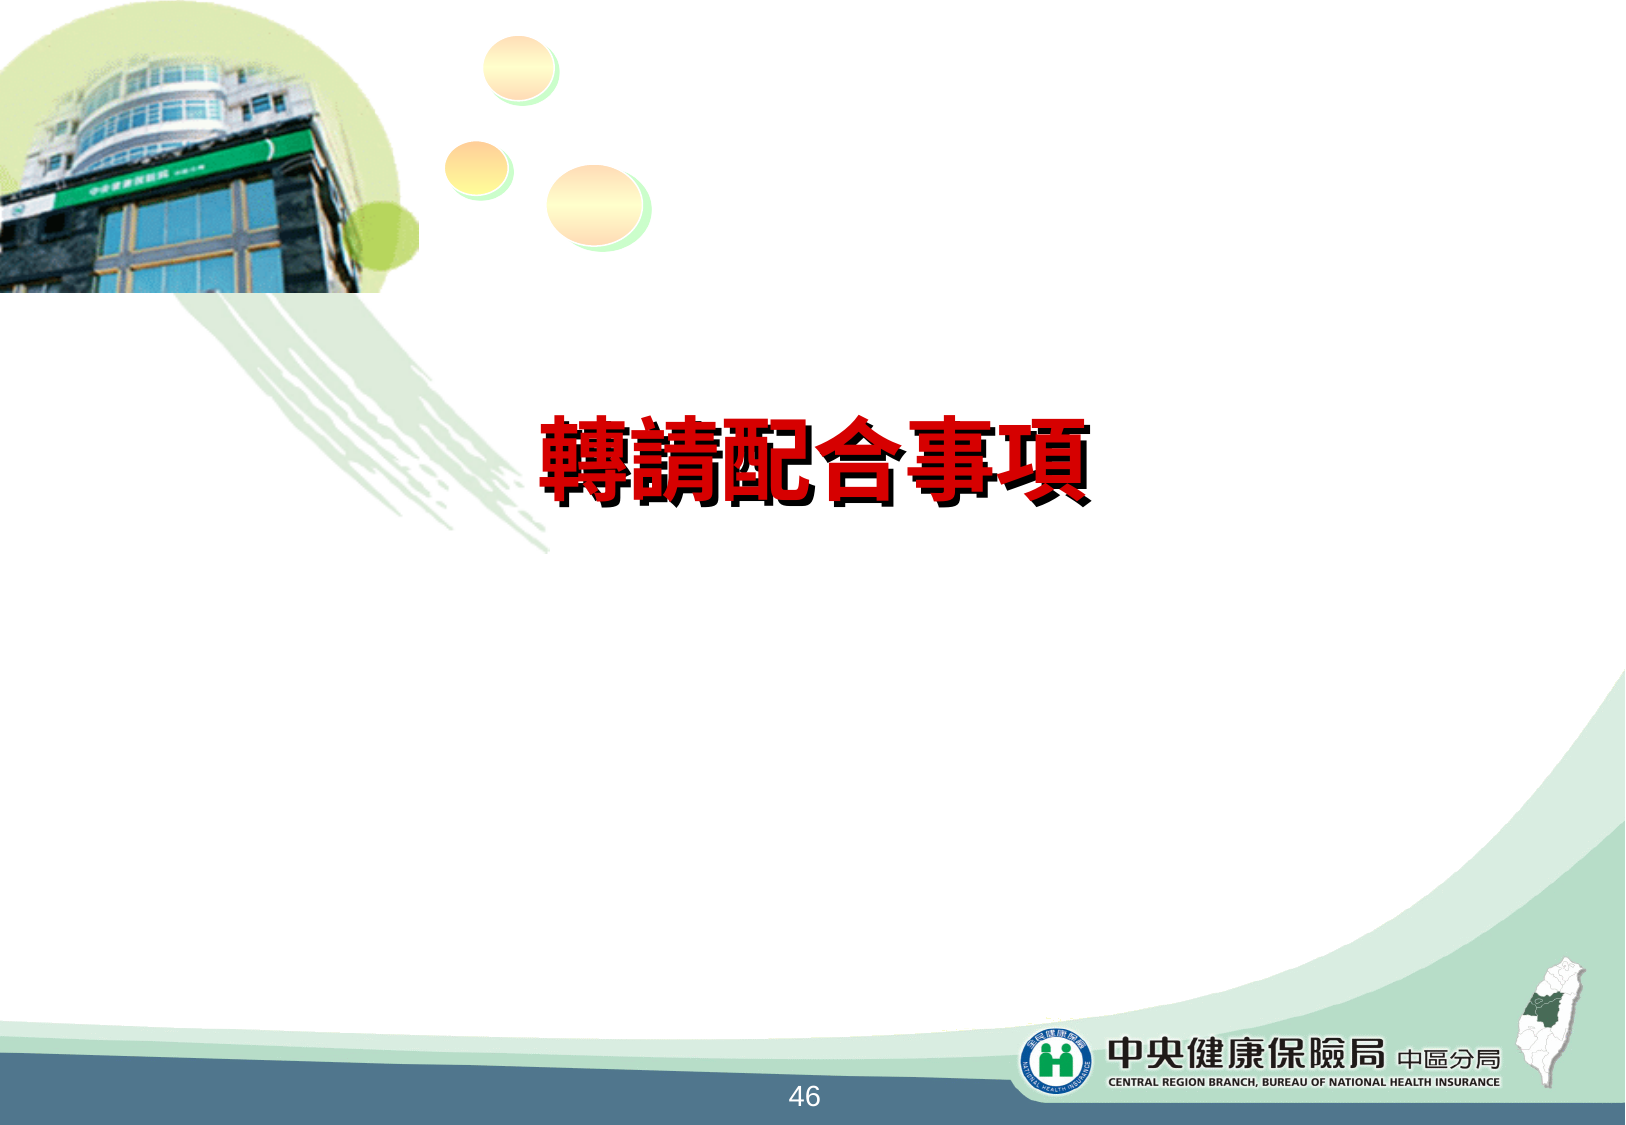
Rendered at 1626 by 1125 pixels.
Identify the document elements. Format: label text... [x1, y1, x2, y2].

text_box [615, 1065, 995, 1125]
title 轉請配合事項 [50, 363, 1575, 551]
